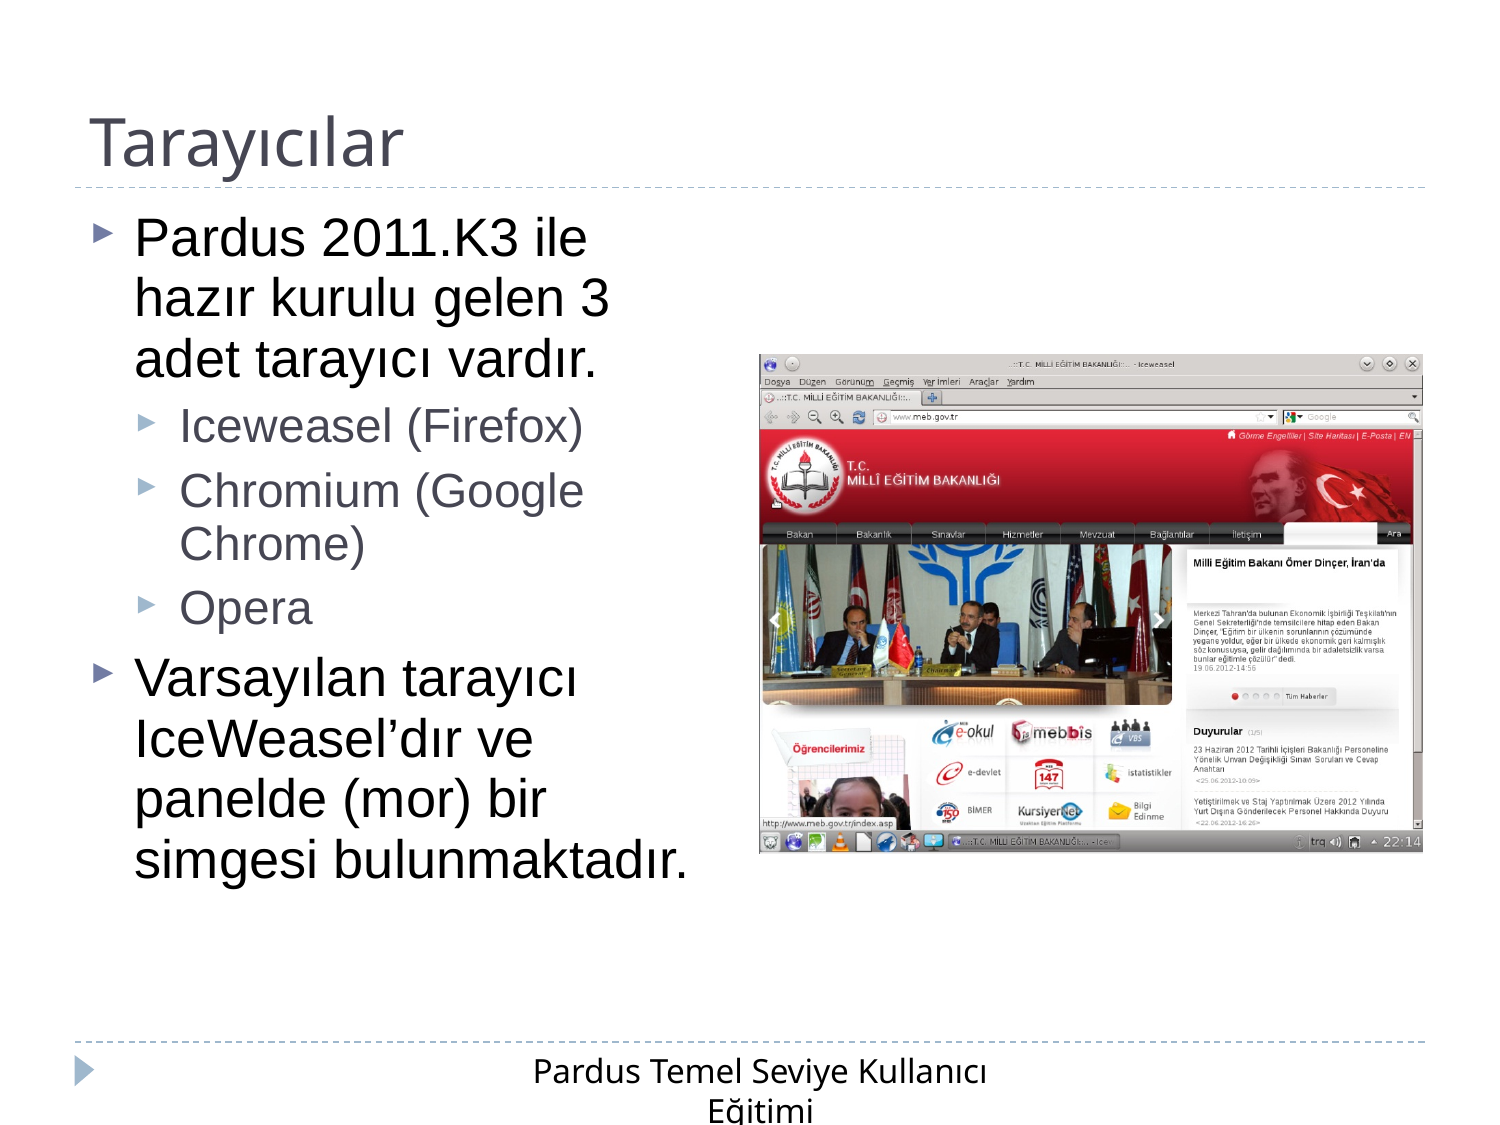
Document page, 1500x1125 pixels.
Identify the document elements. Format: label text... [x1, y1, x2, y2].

picture [759, 354, 1423, 854]
title Tarayıcılar [75, 37, 1425, 188]
list Pardus 2011.K3 ile hazır kurulu gelen 3 adet tarayıcı vardır. Iceweasel (Firefox) Chromium (Google Chrome) Opera Varsayılan tarayıcı IceWeasel’dır ve panelde (mor) bir simgesi bulunmaktadır. [75, 200, 738, 1010]
